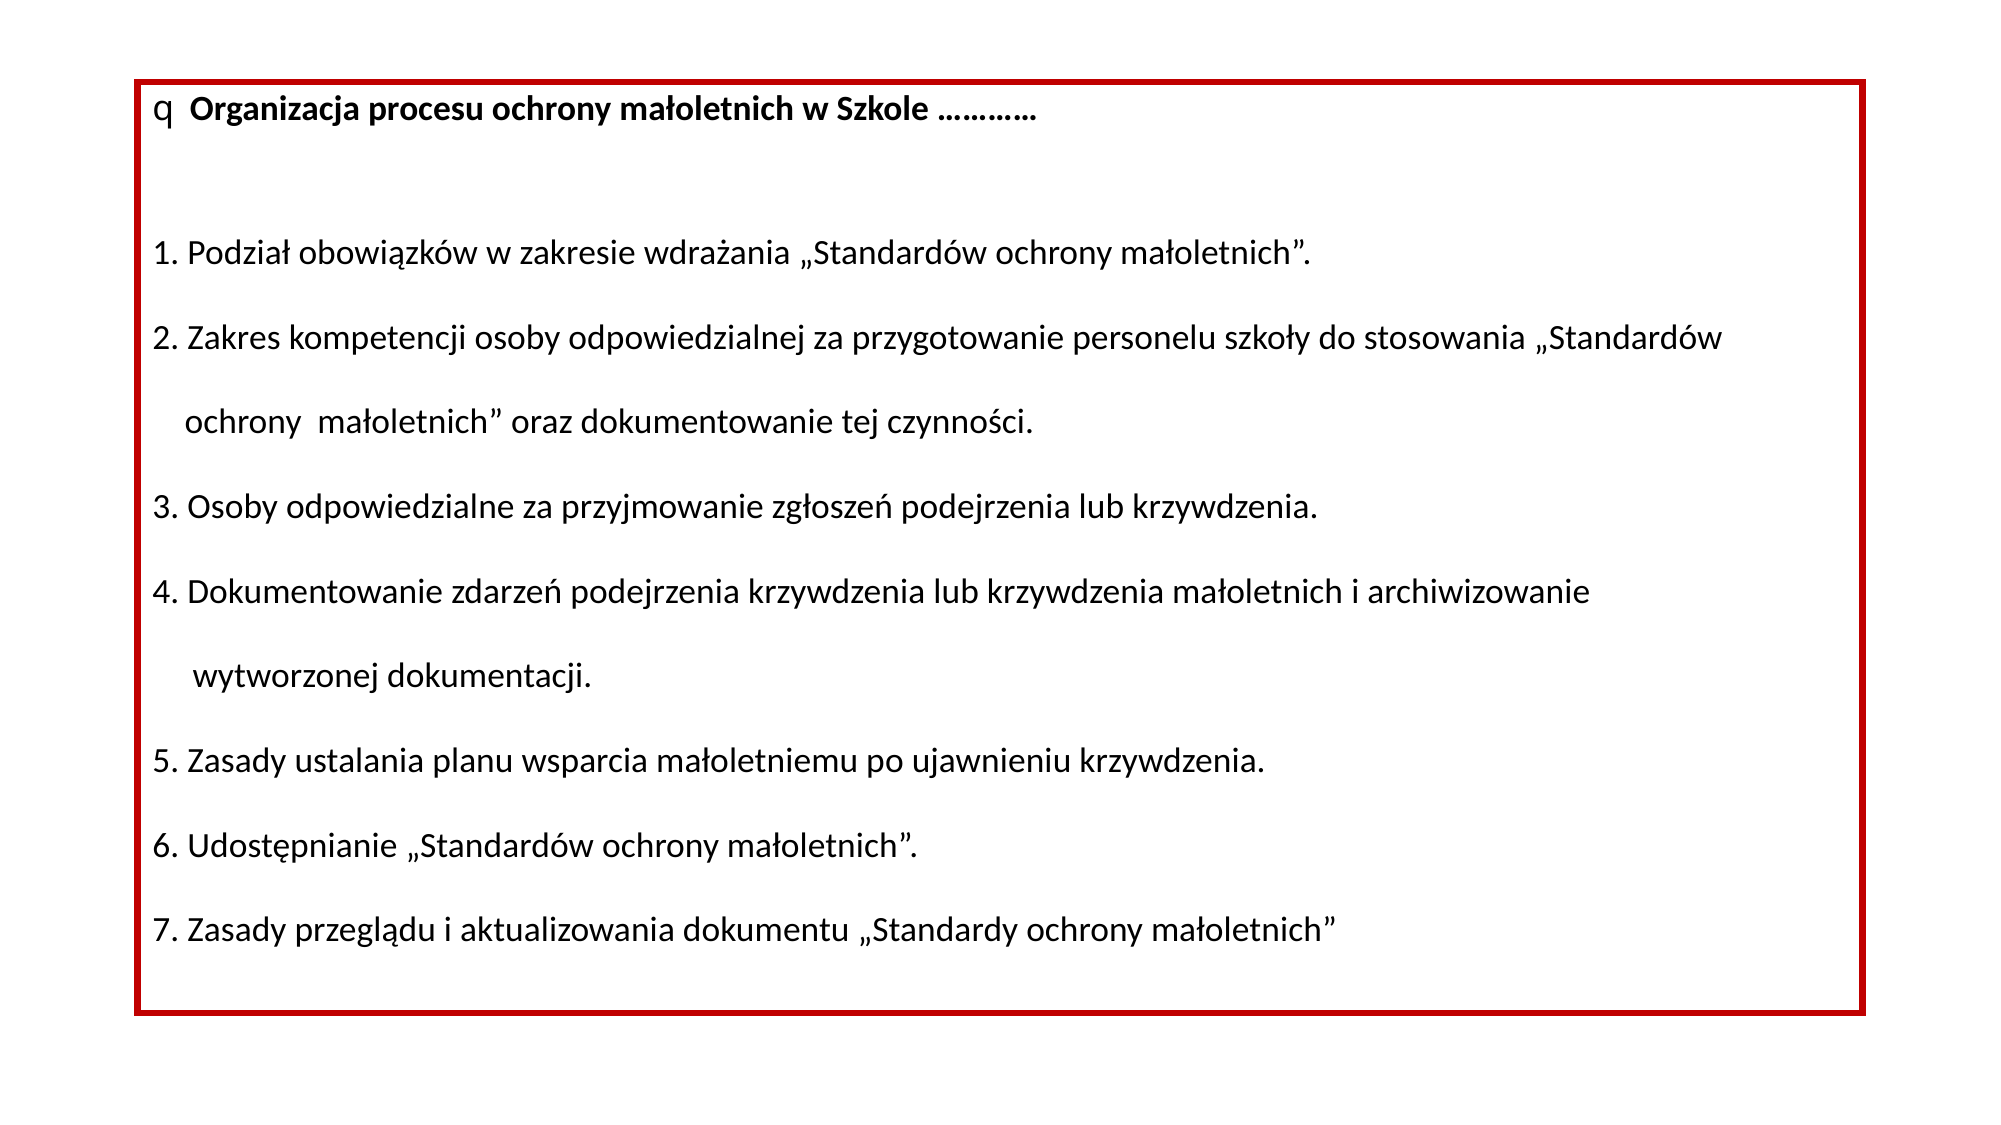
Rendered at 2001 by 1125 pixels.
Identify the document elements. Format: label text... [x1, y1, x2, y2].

list Organizacja procesu ochrony małoletnich w Szkole ………… 1. Podział obowiązków w zakresie wdrażania „Standardów ochrony małoletnich”. 2. Zakres kompetencji osoby odpowiedzialnej za przygotowanie personelu szkoły do stosowania „Standardów ochrony małoletnich” oraz dokumentowanie tej czynności. 3. Osoby odpowiedzialne za przyjmowanie zgłoszeń podejrzenia lub krzywdzenia. 4. Dokumentowanie zdarzeń podejrzenia krzywdzenia lub krzywdzenia małoletnich i archiwizowanie wytworzonej dokumentacji. 5. Zasady ustalania planu wsparcia małoletniemu po ujawnieniu krzywdzenia. 6. Udostępnianie „Standardów ochrony małoletnich”. 7. Zasady przeglądu i aktualizowania dokumentu „Standardy ochrony małoletnich” [137, 81, 1863, 1014]
